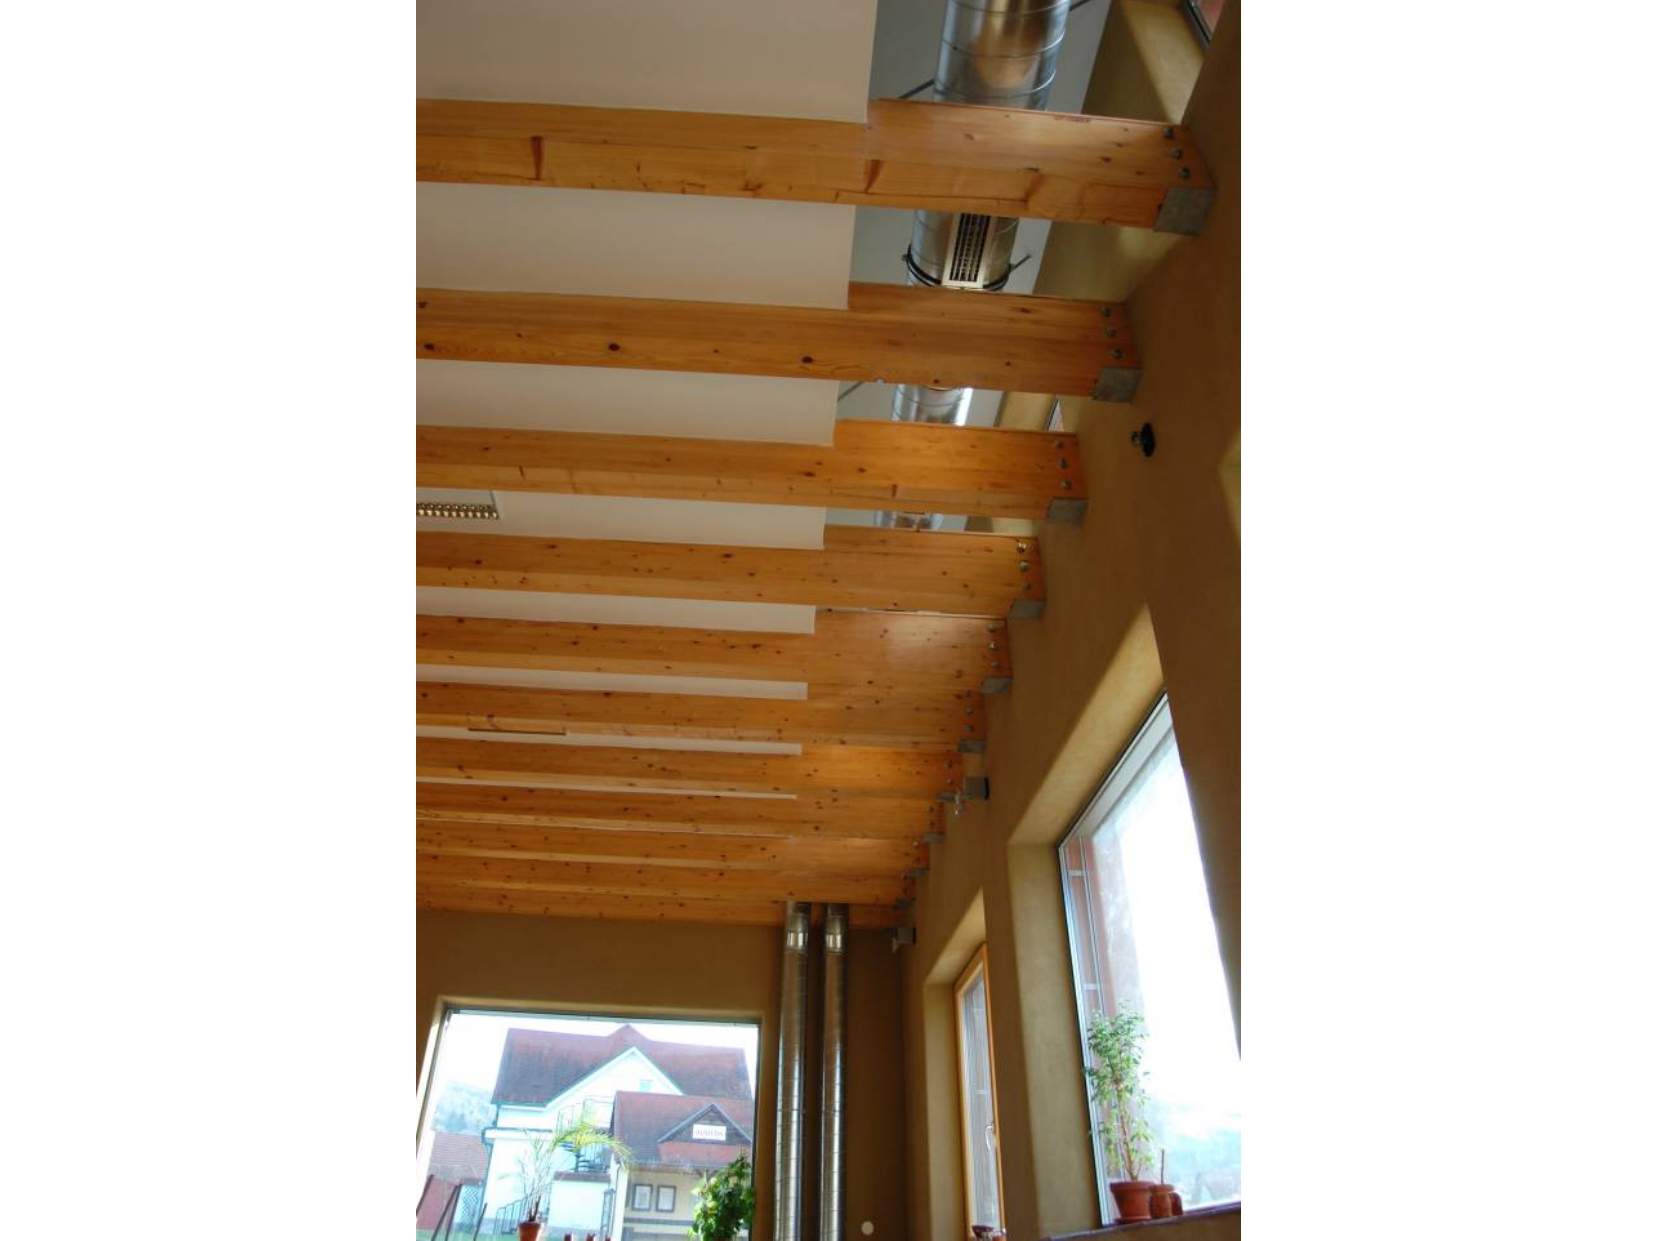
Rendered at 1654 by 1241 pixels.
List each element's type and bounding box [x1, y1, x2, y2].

picture [416, 0, 1241, 1241]
